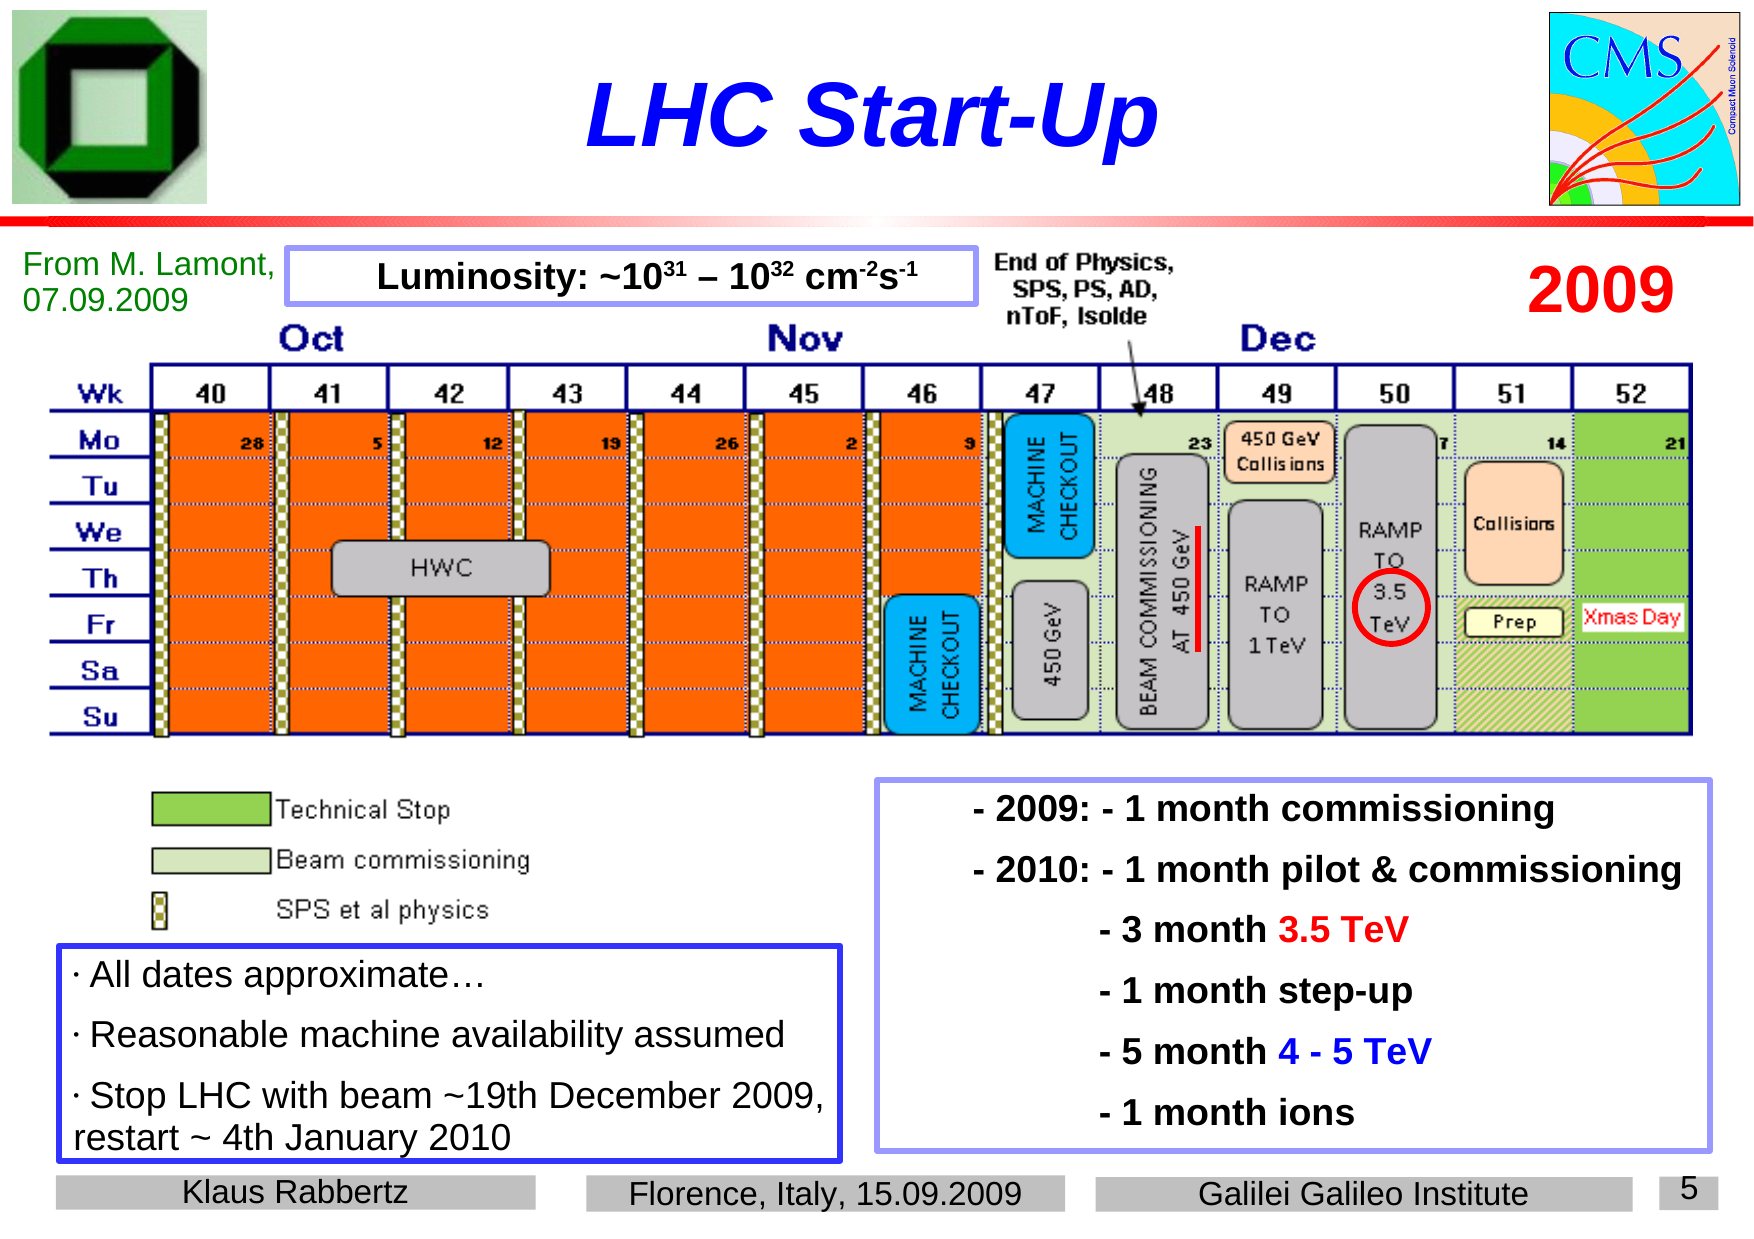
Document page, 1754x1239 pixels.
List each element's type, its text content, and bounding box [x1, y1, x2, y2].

picture [48, 242, 1693, 944]
text_box All dates approximate… Reasonable machine availability assumed Stop LHC with beam ~19th December 2009, restart ~ 4th January 2010 [58, 945, 841, 1161]
picture [12, 10, 207, 204]
text_box From M. Lamont, 07.09.2009 [10, 238, 288, 326]
text_box Luminosity: ~1031 – 1032 cm-2s-1 [286, 247, 976, 304]
title LHC Start-Up [220, 16, 1525, 213]
picture [1548, 11, 1741, 206]
text_box 2009 [1515, 246, 1687, 333]
text_box - 2009: - 1 month commissioning - 2010: - 1 month pilot & commissioning - 3 month 3.5 TeV - 1 month step-up - 5 month 4 - 5 TeV - 1 month ions [877, 780, 1710, 1151]
